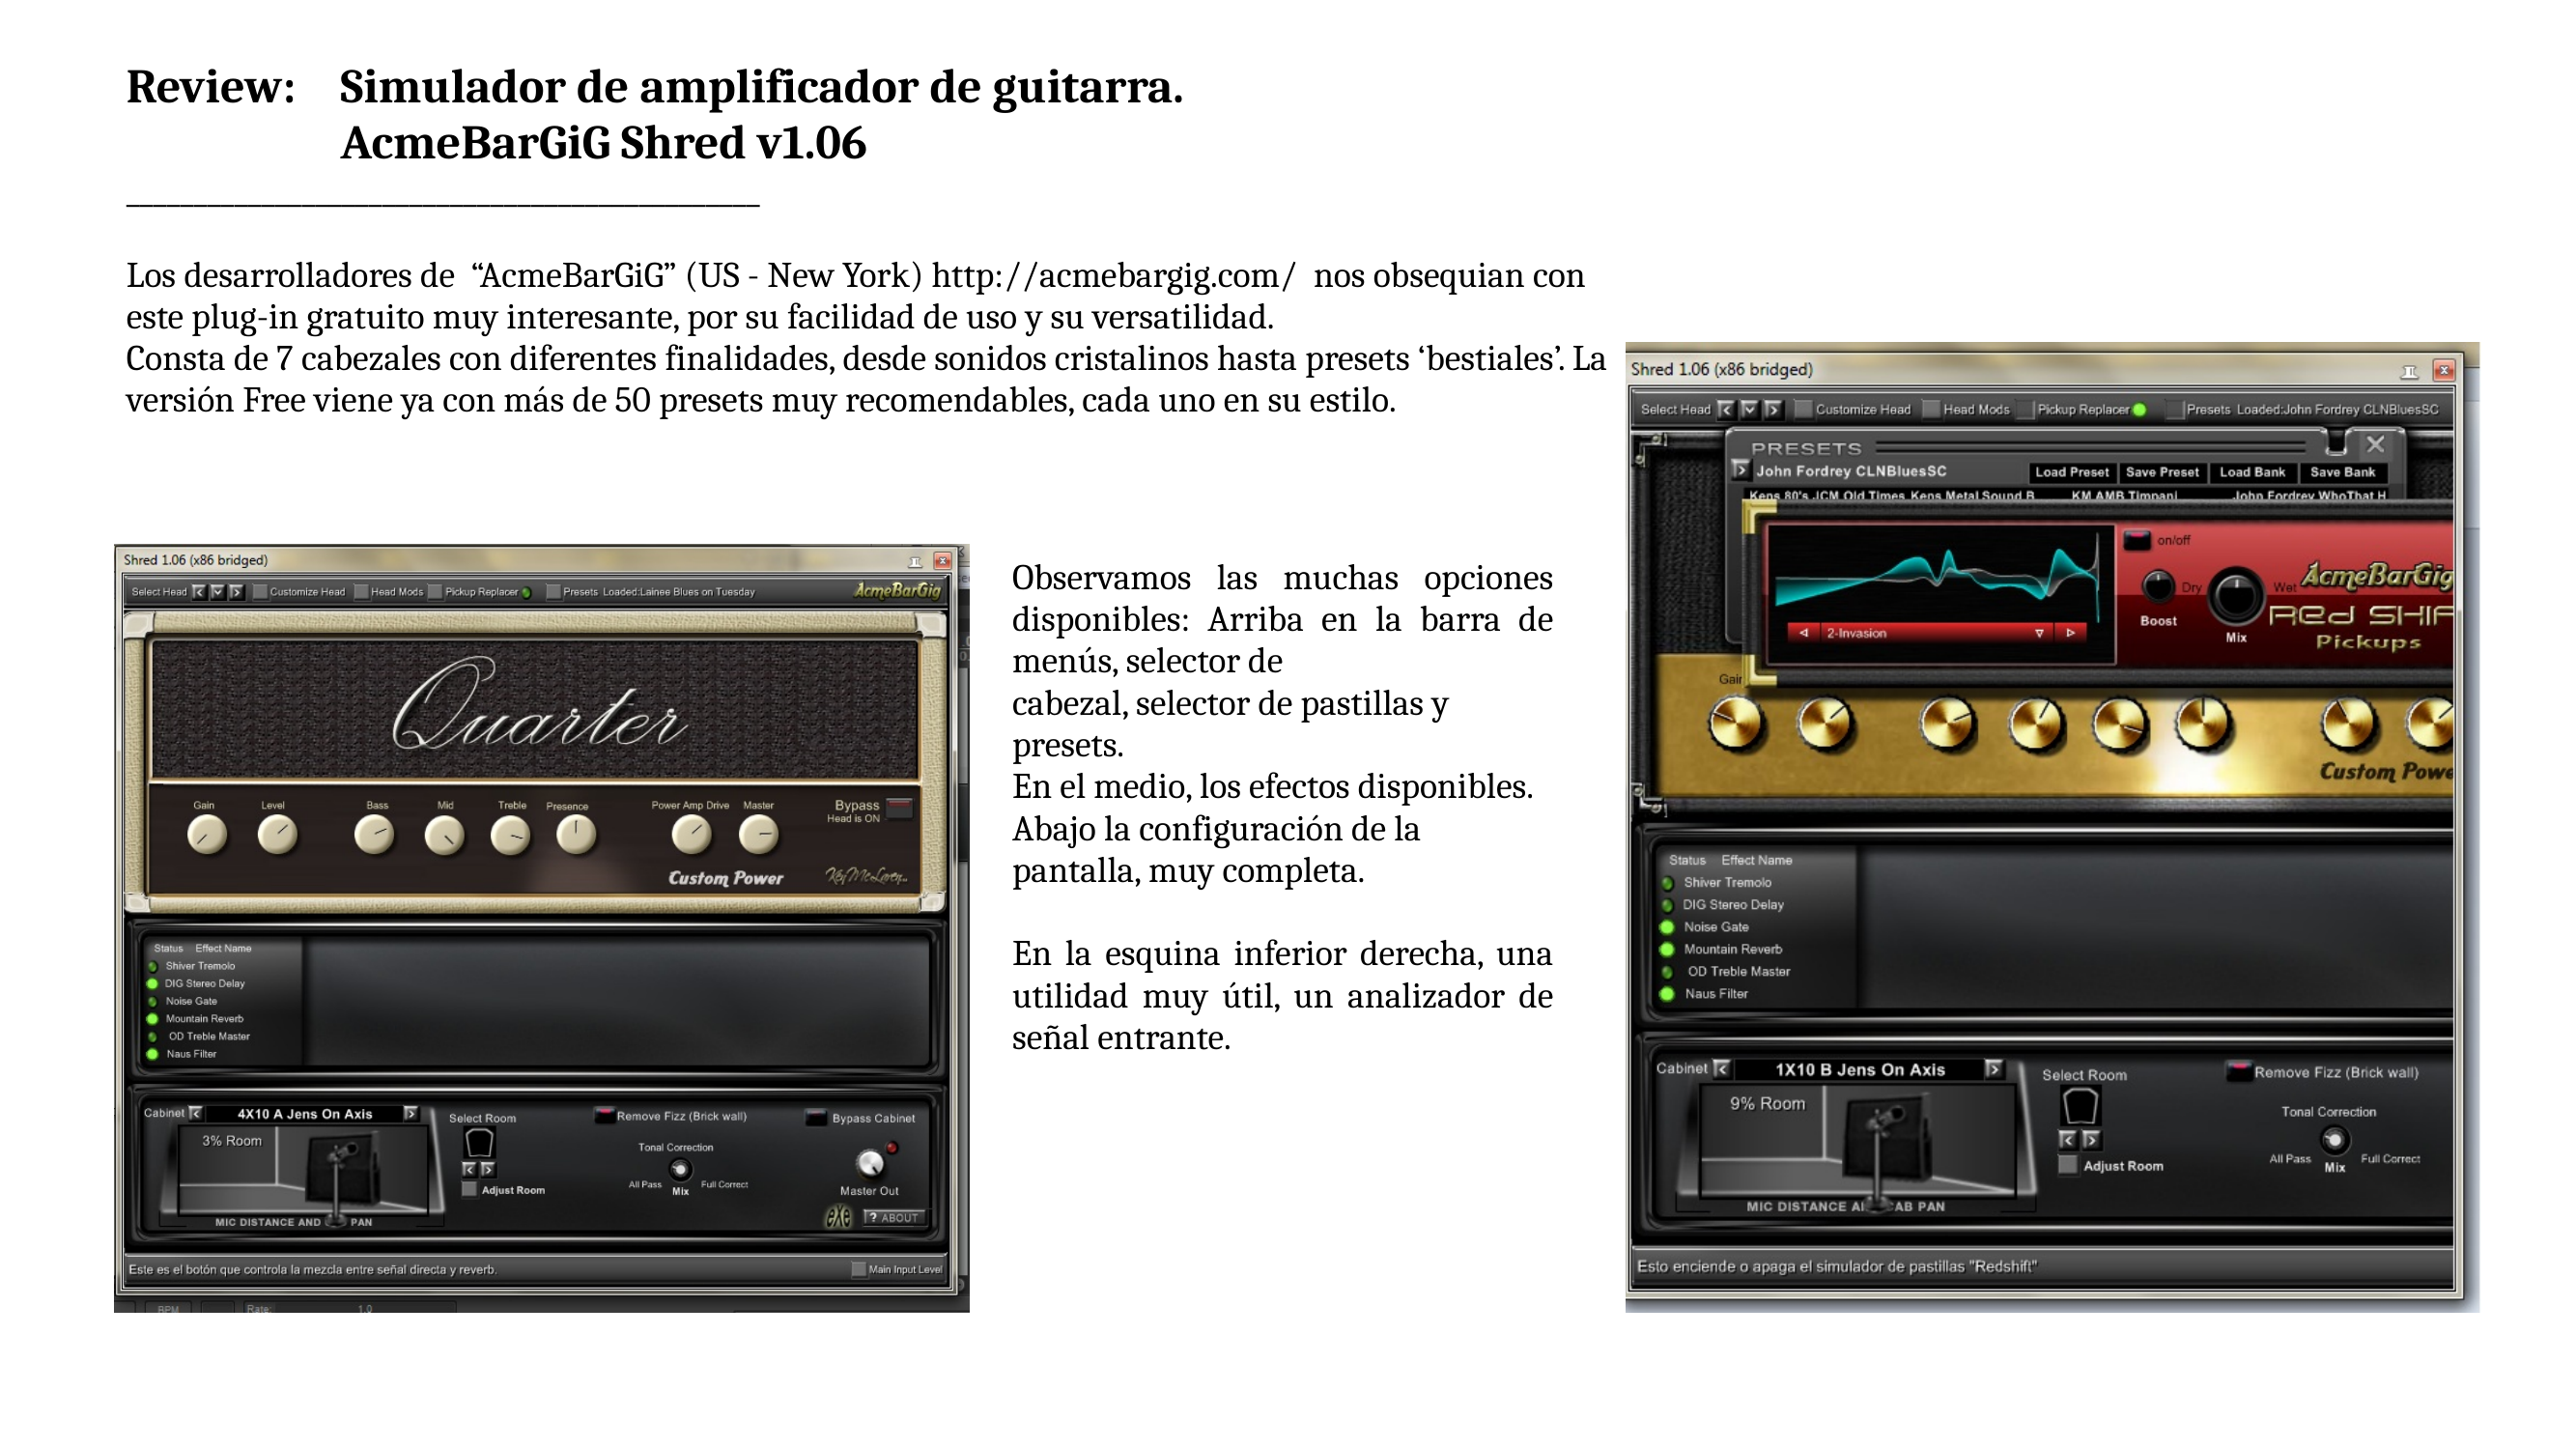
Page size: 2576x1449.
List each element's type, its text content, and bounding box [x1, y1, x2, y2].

picture [114, 544, 970, 1313]
text_box Review: Simulador de amplificador de guitarra. AcmeBarGiG Shred v1.06 _______________________________________________ Los desarrolladores de “AcmeBarGiG” (US - New York) http://acmebargig.com/ nos obsequian con este plug-in gratuito muy interesante, por su facilidad de uso y su versatilidad. Consta de 7 cabezales con diferentes finalidades, desde sonidos cristalinos hasta presets ‘bestiales’. La versión Free viene ya con más de 50 presets muy recomendables, cada uno en su estilo. [112, 52, 1627, 600]
text_box Observamos las muchas opciones disponibles: Arriba en la barra de menús, selector de cabezal, selector de pastillas y presets. En el medio, los efectos disponibles. Abajo la configuración de la pantalla, muy completa. En la esquina inferior derecha, una utilidad muy útil, un analizador de señal entrante. [998, 550, 1570, 1170]
picture [1626, 342, 2481, 1313]
